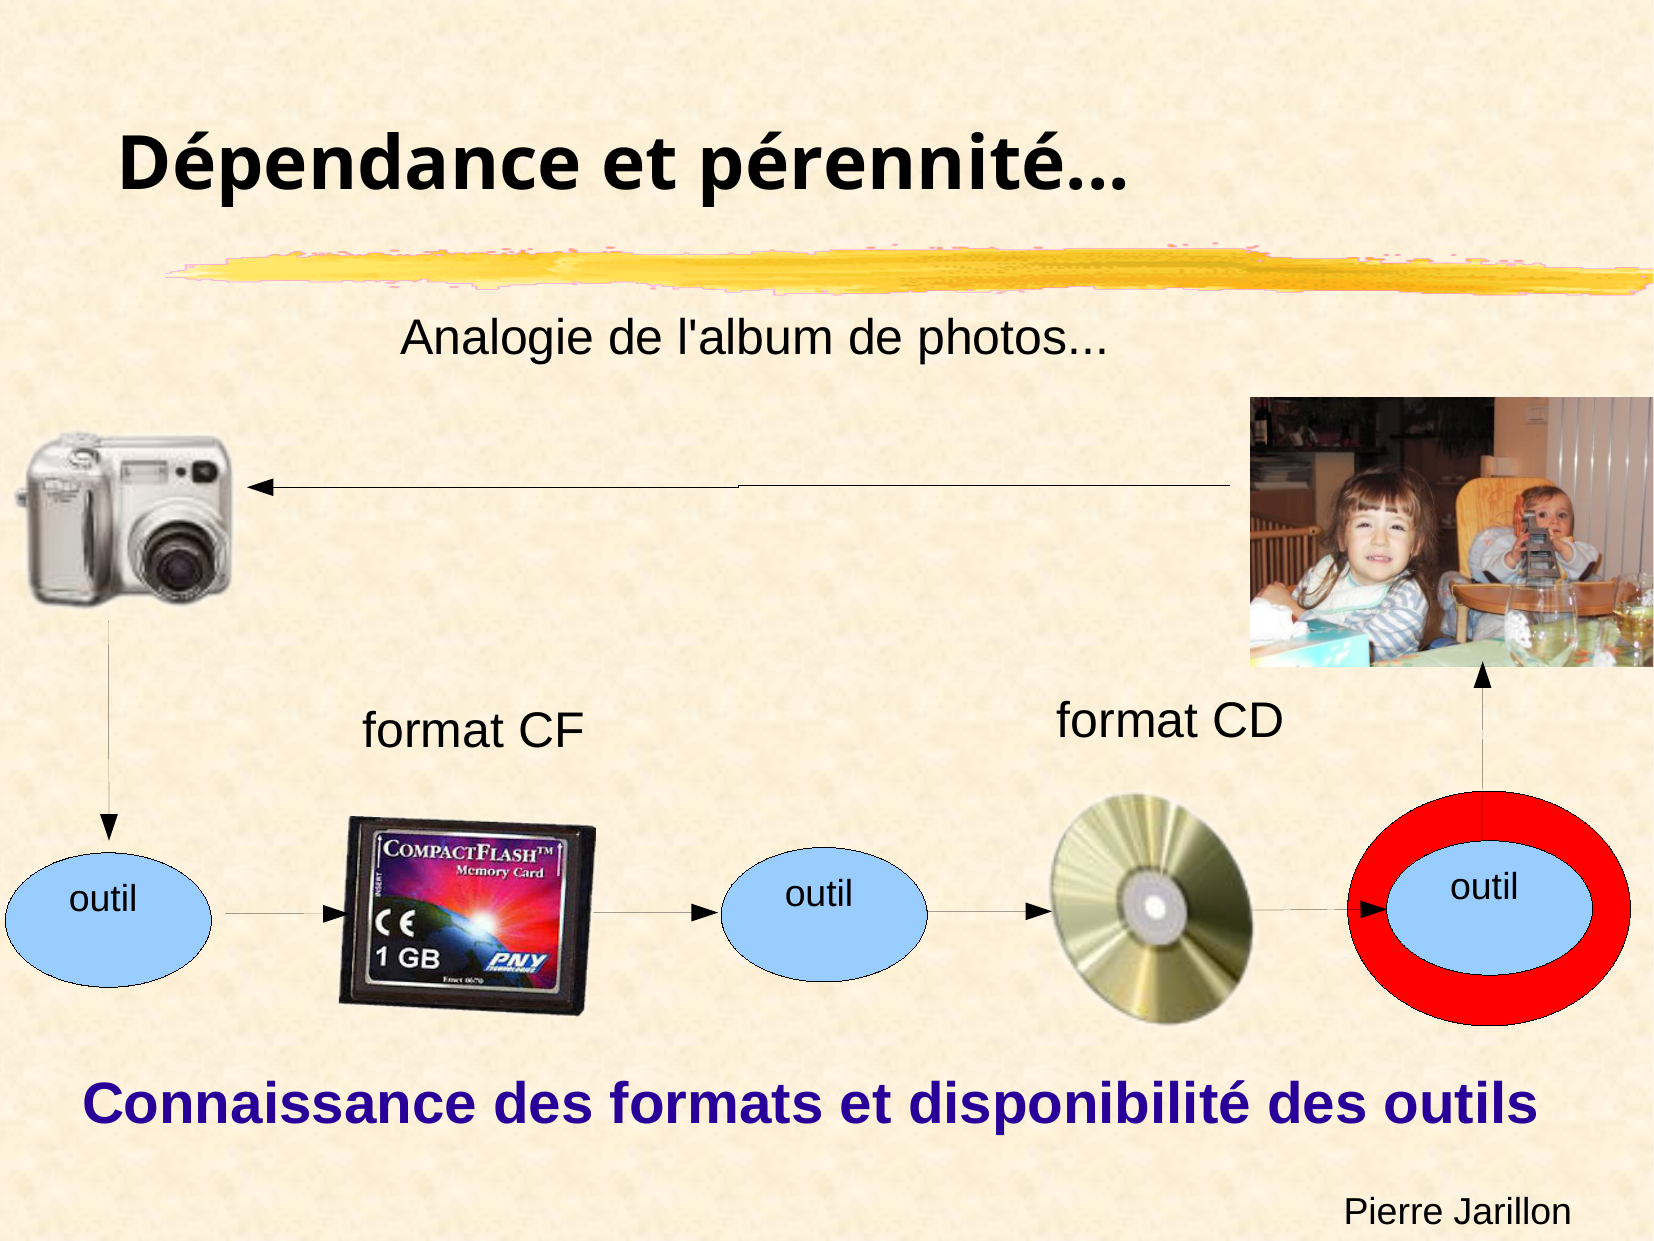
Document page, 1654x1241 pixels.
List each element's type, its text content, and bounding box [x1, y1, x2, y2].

text_box [721, 847, 928, 982]
text_box [1347, 791, 1631, 1026]
picture [0, 0, 1654, 1241]
text_box Connaissance des formats et disponibilité des outils [67, 1063, 1654, 1191]
text_box outil [1435, 858, 1557, 943]
text_box outil [54, 870, 176, 956]
text_box format CF [347, 694, 636, 780]
text_box Analogie de l'album de photos... [385, 302, 1336, 387]
text_box format CD [1042, 684, 1340, 770]
title Dépendance et pérennité... [102, 0, 1549, 322]
text_box [5, 852, 212, 988]
text_box outil [770, 865, 892, 950]
